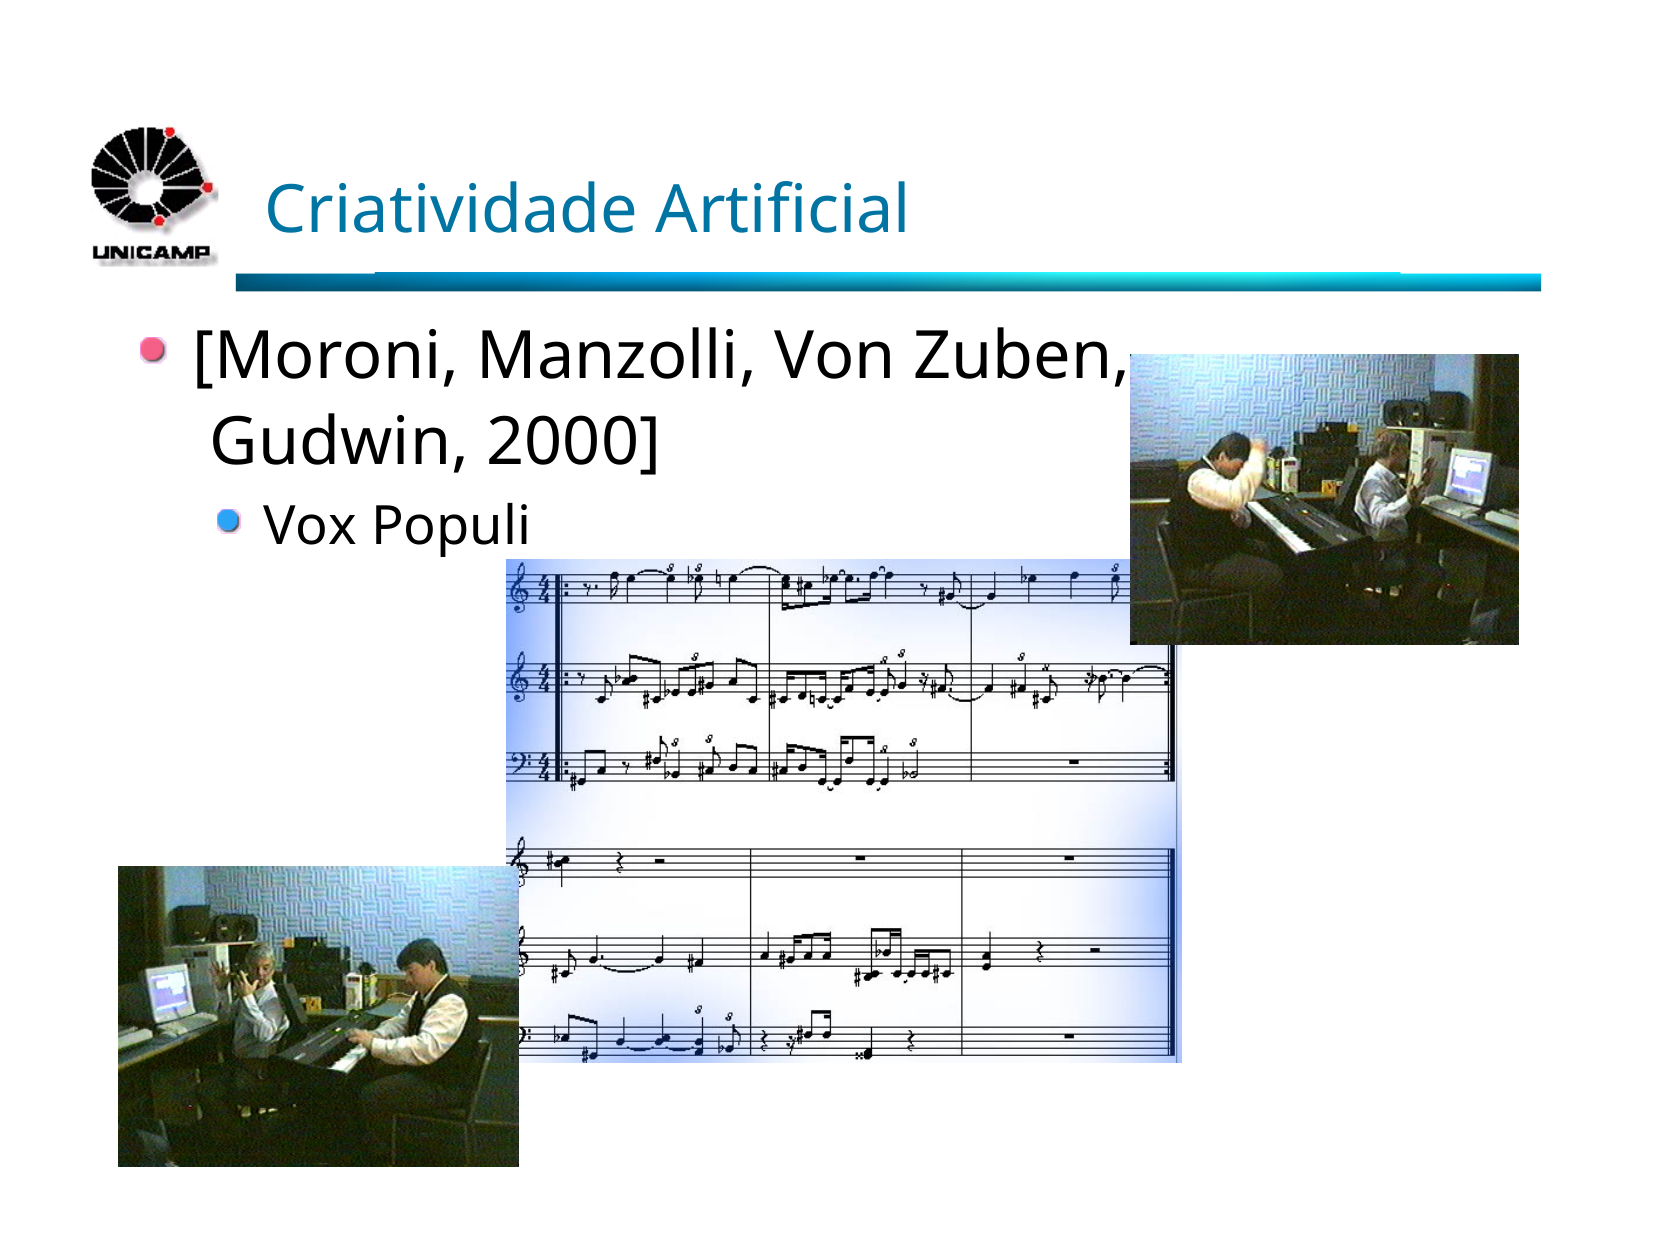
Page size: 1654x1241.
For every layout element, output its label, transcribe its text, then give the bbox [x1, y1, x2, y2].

picture [118, 354, 1519, 1167]
title Criatividade Artificial [264, 57, 1534, 250]
list [Moroni, Manzolli, Von Zuben, Gudwin, 2000] Vox Populi [121, 309, 1534, 1167]
picture [125, 272, 1654, 295]
